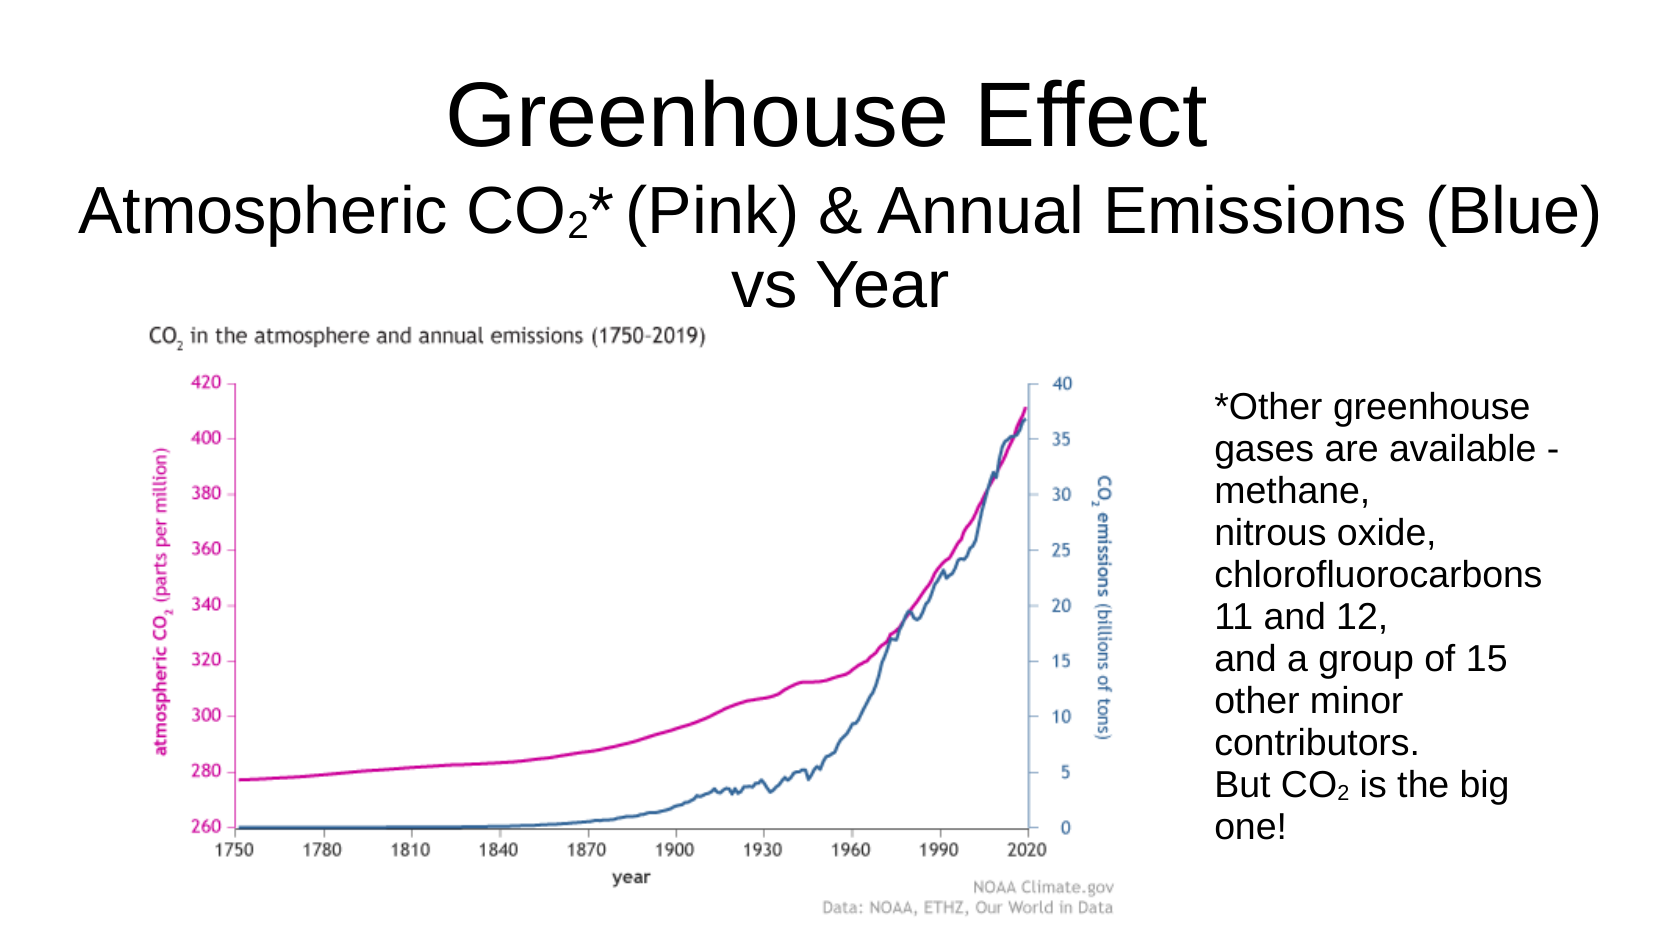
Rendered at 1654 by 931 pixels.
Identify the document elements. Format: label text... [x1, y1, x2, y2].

subtitle Atmospheric CO2* (Pink) & Annual Emissions (Blue) vs Year [52, 158, 1630, 337]
title Greenhouse Effect [82, 37, 1571, 158]
text_box *Other greenhouse gases are available - methane, nitrous oxide, chlorofluorocarbons 11 and 12, and a group of 15 other minor contributors. But CO2 is the big one! [1199, 378, 1584, 856]
picture [147, 324, 1117, 921]
